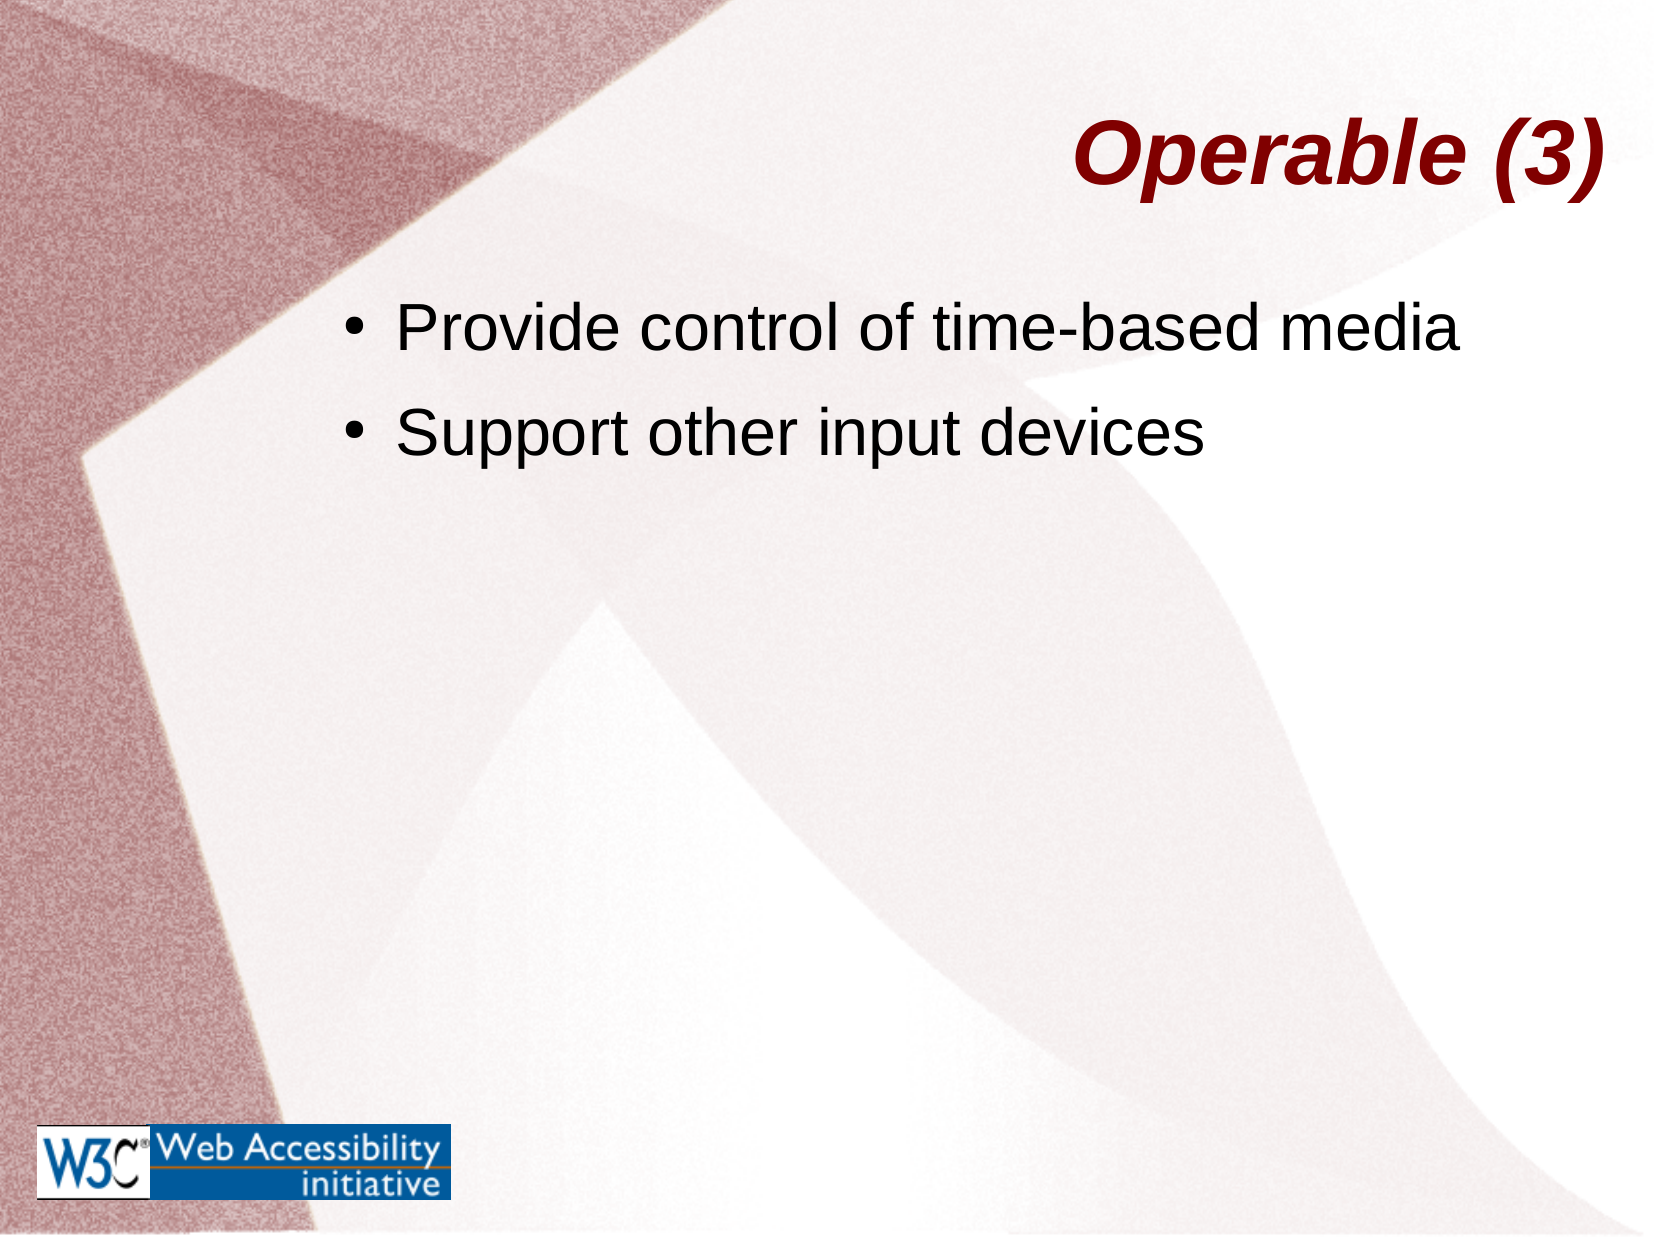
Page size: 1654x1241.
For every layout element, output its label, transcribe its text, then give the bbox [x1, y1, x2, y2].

list Provide control of time-based media Support other input devices [324, 290, 1601, 916]
title Operable (3) [596, 49, 1607, 257]
picture [0, 0, 1654, 1241]
